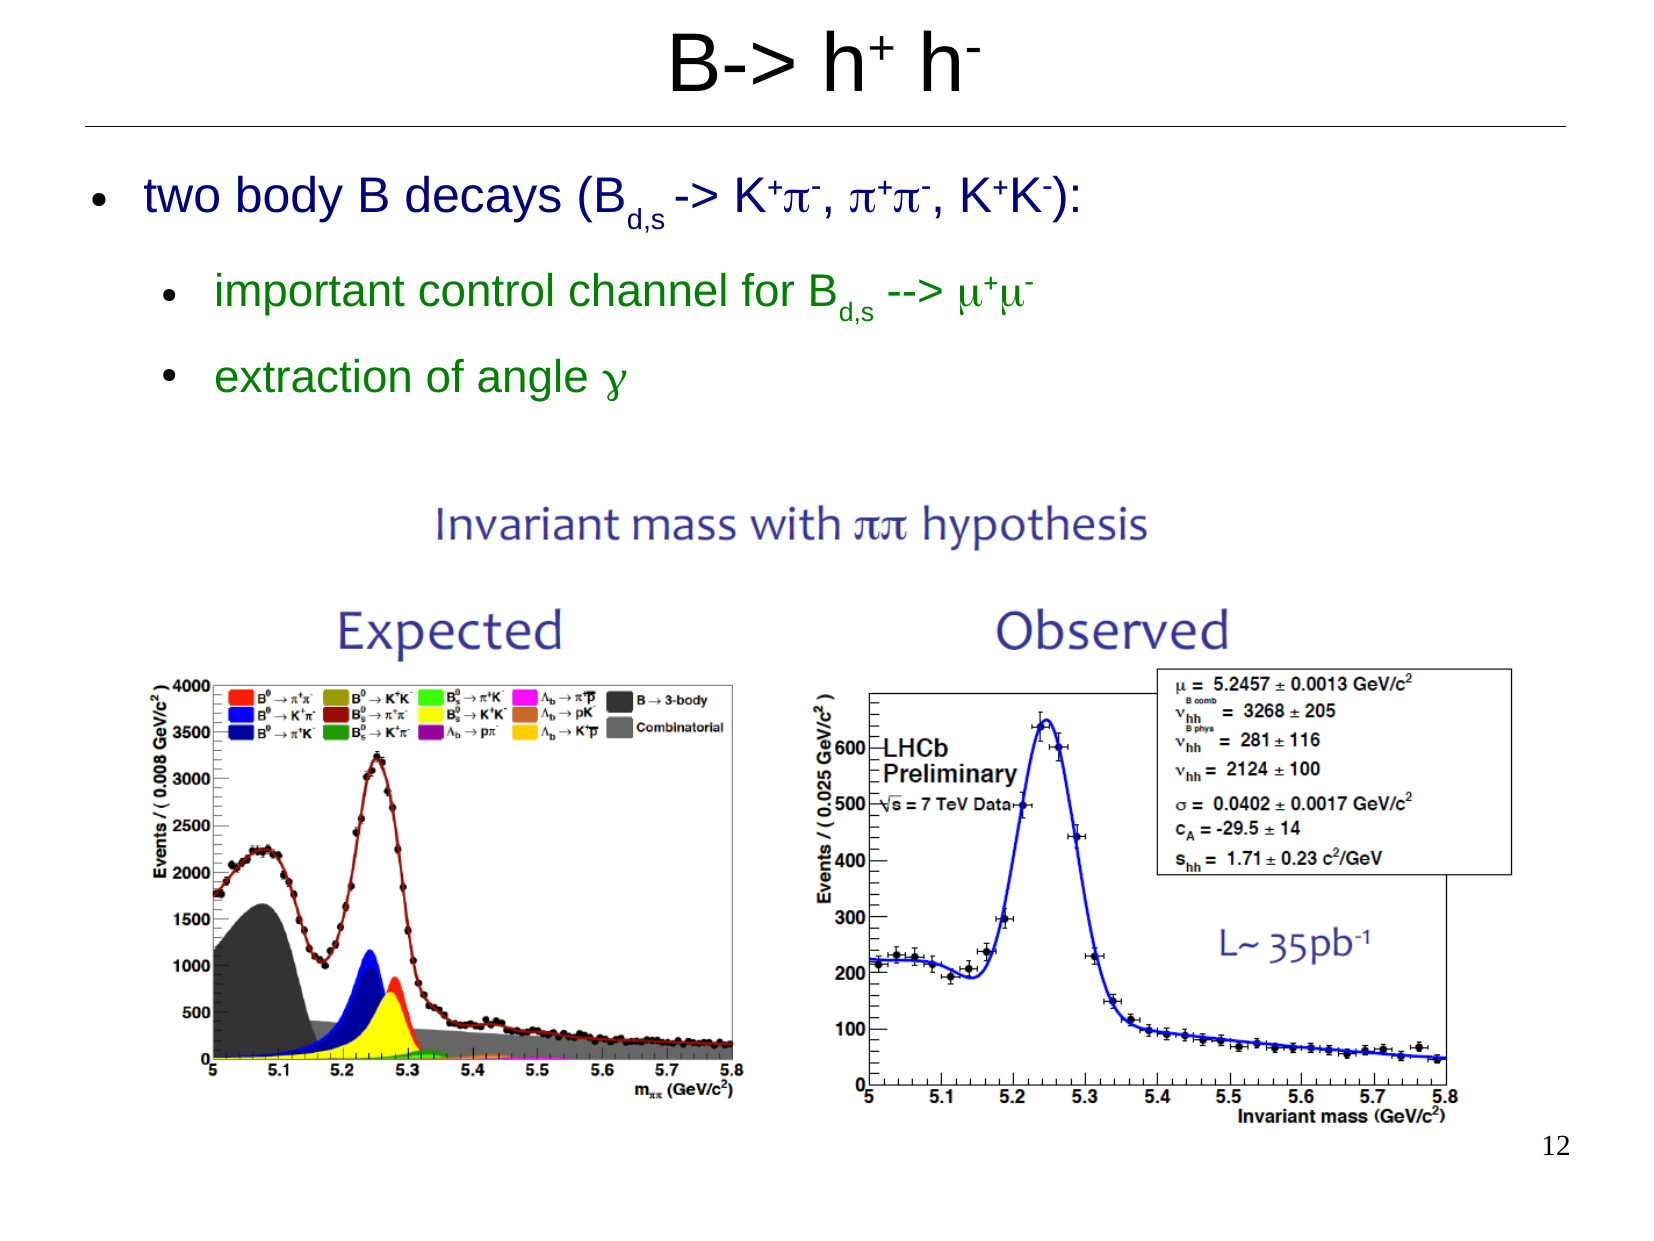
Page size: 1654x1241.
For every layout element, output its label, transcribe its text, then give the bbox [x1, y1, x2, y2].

picture [99, 499, 1518, 1131]
title B-> h+ h- [79, 5, 1568, 121]
list two body B decays (Bd,s -> K+p-, p+p-, K+K-): important control channel for Bd,s --> m+m- extraction of angle g [72, 167, 1561, 448]
